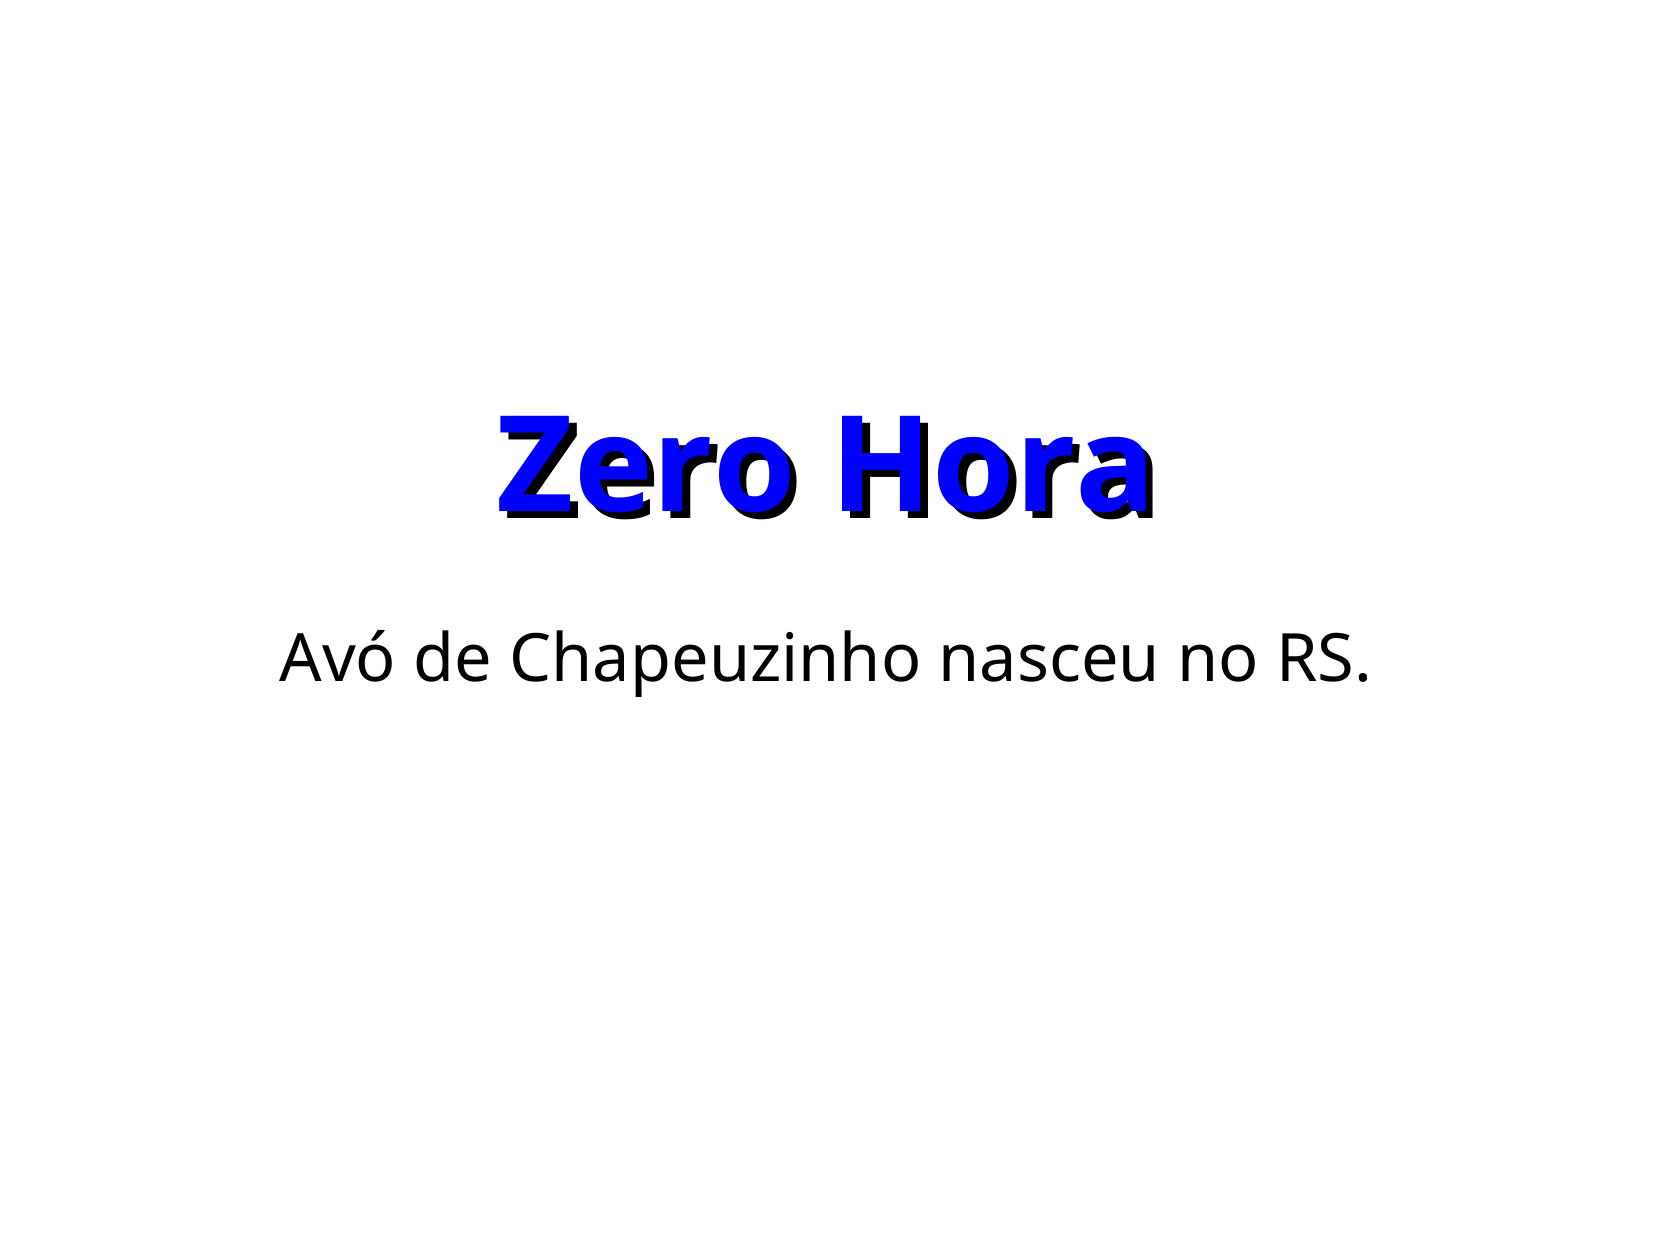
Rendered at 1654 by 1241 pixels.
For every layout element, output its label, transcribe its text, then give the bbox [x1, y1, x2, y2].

text_box Zero Hora Avó de Chapeuzinho nasceu no RS. [82, 56, 1571, 1102]
